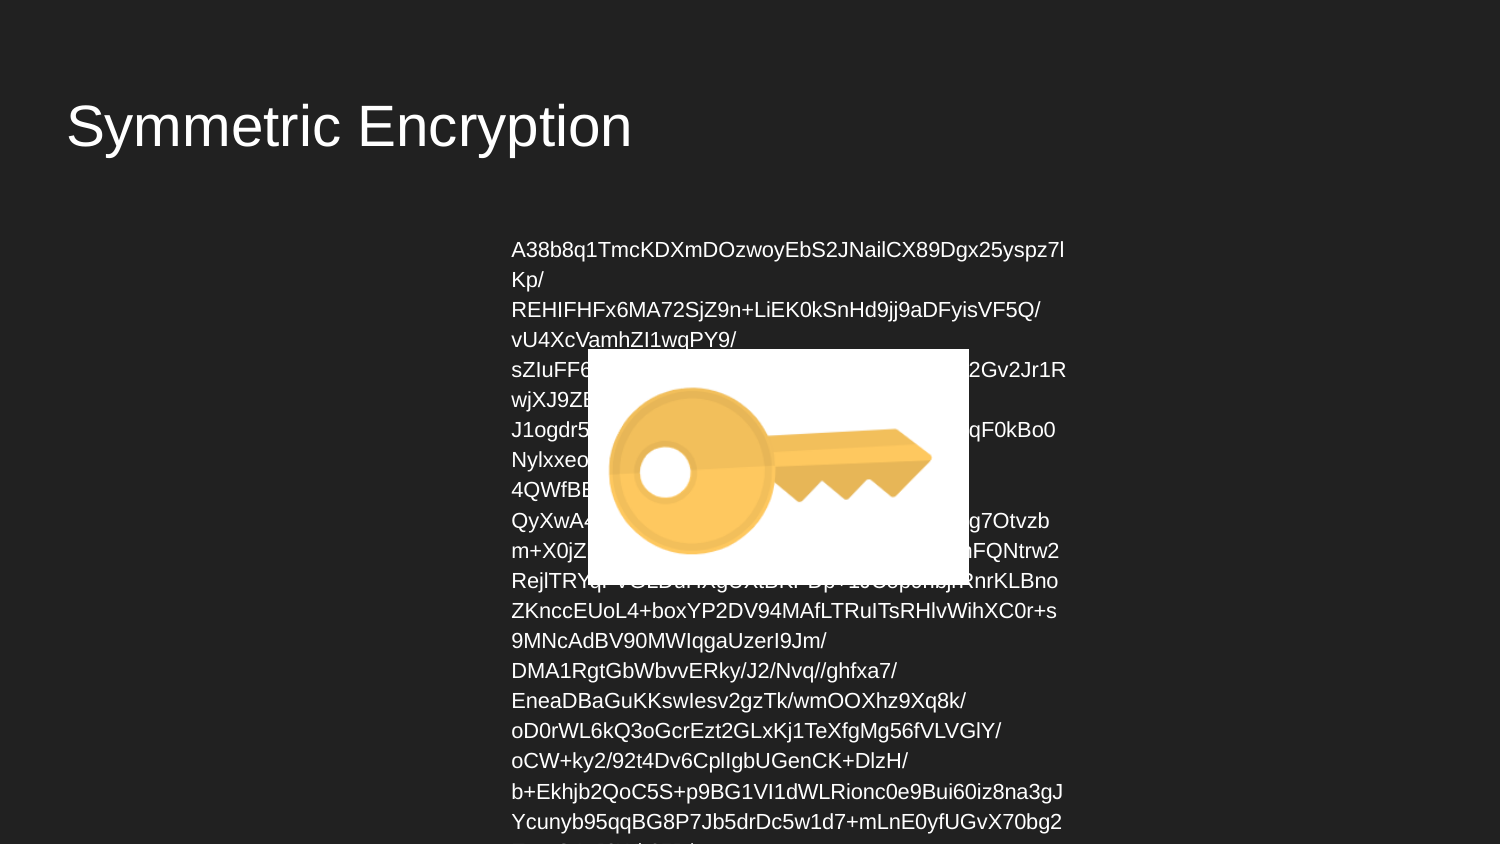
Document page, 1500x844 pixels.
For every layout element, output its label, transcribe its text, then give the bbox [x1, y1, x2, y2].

text_box A38b8q1TmcKDXmDOzwoyEbS2JNailCX89Dgx25yspz7lKp/REHIFHFx6MA72SjZ9n+LiEK0kSnHd9jj9aDFyisVF5Q/vU4XcVamhZI1wqPY9/sZIuFF6a51N4QRRZ9jL54YUruLN4GhmkabD12Gv2Jr1RwjXJ9ZB/J1ogdr5Jk8+InPllDJfWvrxs3QKLVQRBULnvRUqF0kBo0Nylxxeo9rZXyRQKxazu7vuh2H3kZBDRPlR/4QWfBEQC9yfeSeyP/QyXwA4VFApR+4wQatEdOIj0JHwhY406FQpiJg7Otvzbm+X0jZbSPLeZ+DBHYmtLx4EfOeRVyjx4z62dnFQNtrw2RejlTRYqFVGLDuHXgUXtBKPDp+1JCop9nbjrRnrKLBnoZKnccEUoL4+boxYP2DV94MAfLTRuITsRHlvWihXC0r+s9MNcAdBV90MWIqgaUzerI9Jm/DMA1RgtGbWbvvERky/J2/Nvq//ghfxa7/EneaDBaGuKKswIesv2gzTk/wmOOXhz9Xq8k/oD0rWL6kQ3oGcrEzt2GLxKj1TeXfgMg56fVLVGlY/oCW+ky2/92t4Dv6CplIgbUGenCK+DlzH/b+Ekhjb2QoC5S+p9BG1VI1dWLRionc0e9Bui60iz8na3gJYcunyb95qqBG8P7Jb5drDc5w1d7+mLnE0yfUGvX70bg2Et+sC4vJ9Wk65B/UdLy2nhyhqdqhHWy4qjt4VggpsbLliQStQJ7UCQssOU0iZBtdk1wFOVyatCUQw [450, 216, 1107, 803]
title Symmetric Encryption [51, 72, 1449, 167]
picture [588, 349, 969, 585]
